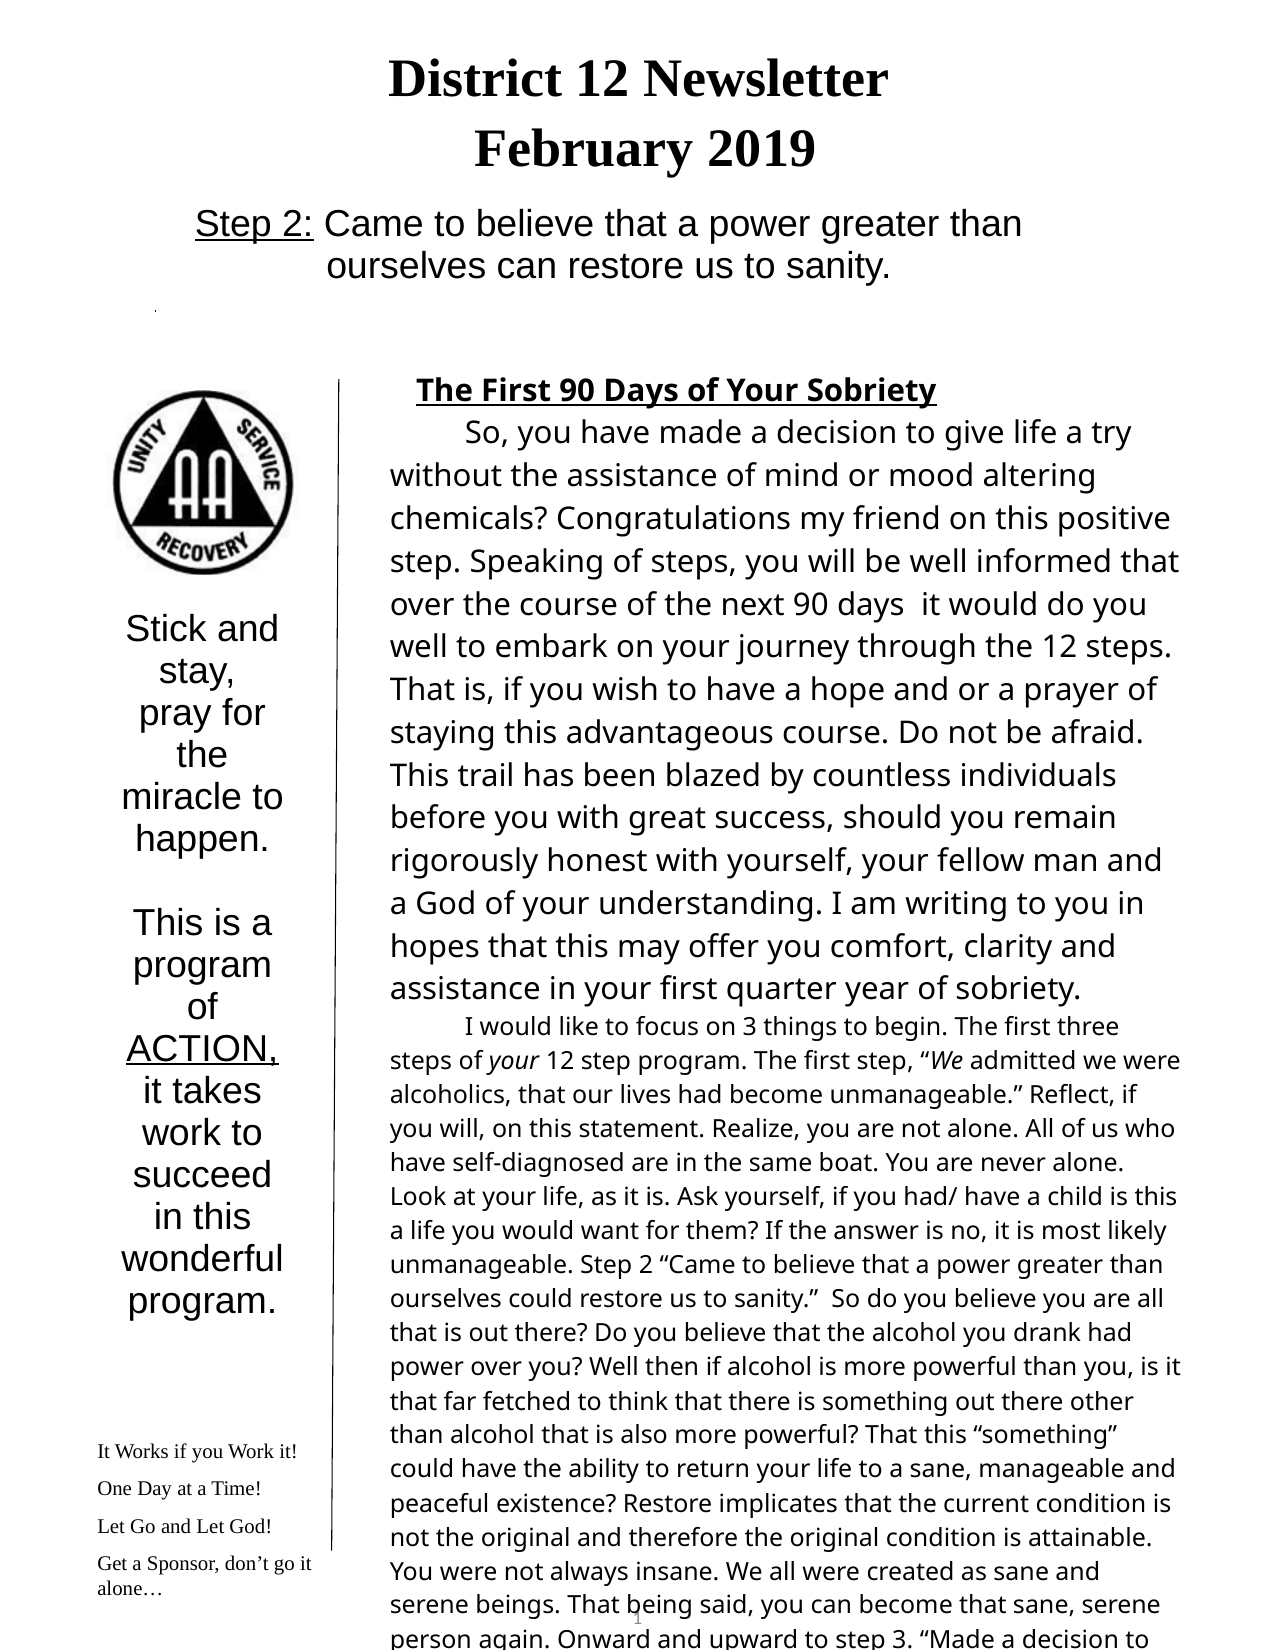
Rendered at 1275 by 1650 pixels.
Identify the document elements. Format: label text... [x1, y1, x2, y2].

text_box It Works if you Work it! One Day at a Time! Let Go and Let God! Get a Sponsor, don’t go it alone… [331, 1200, 339, 1645]
text_box District 12 Newsletter February 2019 [88, 30, 1199, 217]
table_header The First 90 Days of Your Sobriety So, you have made a decision to give life a try without the assistance of mind or mood altering chemicals? Congratulations my friend on this positive step. Speaking of steps, you will be well informed that over the course of the next 90 days it would do you well to embark on your journey through the 12 steps. That is, if you wish to have a hope and or a prayer of staying this advantageous course. Do not be afraid. This trail has been blazed by countless individuals before you with great success, should you remain rigorously honest with yourself, your fellow man and a God of your understanding. I am writing to you in hopes that this may offer you comfort, clarity and assistance in your first quarter year of sobriety. I would like to focus on 3 things to begin. The first three steps of your 12 step program. The first step, “We admitted we were alcoholics, that our lives had become unmanageable.” Reflect, if you will, on this statement. Realize, you are not alone. All of us who have self-diagnosed are in the same boat. You are never alone. Look at your life, as it is. Ask yourself, if you had/ have a child is this a life you would want for them? If the answer is no, it is most likely unmanageable. Step 2 “Came to believe that a power greater than ourselves could restore us to sanity.” So do you believe you are all that is out there? Do you believe that the alcohol you drank had power over you? Well then if alcohol is more powerful than you, is it that far fetched to think that there is something out there other than alcohol that is also more powerful? That this “something” could have the ability to return your life to a sane, manageable and peaceful existence? Restore implicates that the current condition is not the original and therefore the original condition is attainable. You were not always insane. We all were created as sane and serene beings. That being said, you can become that sane, serene person again. Onward and upward to step 3. “Made a decision to turn our will and our lives over to the care of God, as we understood Him.” Here you are at a crossroads my friend. Do you choose to stay your own course or do you surrender to the idea of step 2? It is your choice and your choice alone but you must make this decision to move forward. It is that simple. You do not need to concern yourself with what or who God is or if you believe in a specific God but rather that there is a greater power than you and you are willing to allow it into your life. Have a bit of faith and hope that things will get better without you in control. Let’s be honest, with you at the controls thus far it hasn’t been that great right? That brings me to the specific purpose of this letter. What to expect in the first 90 days. [376, 736, 1200, 1650]
text_box Stick and stay, pray for the miracle to happen. This is a program of ACTION, it takes work to succeed in this wonderful program. [105, 600, 301, 1329]
text_box [0, 230, 1275, 1650]
text_box Step 2: Came to believe that a power greater than ourselves can restore us to sanity. [180, 195, 1174, 354]
